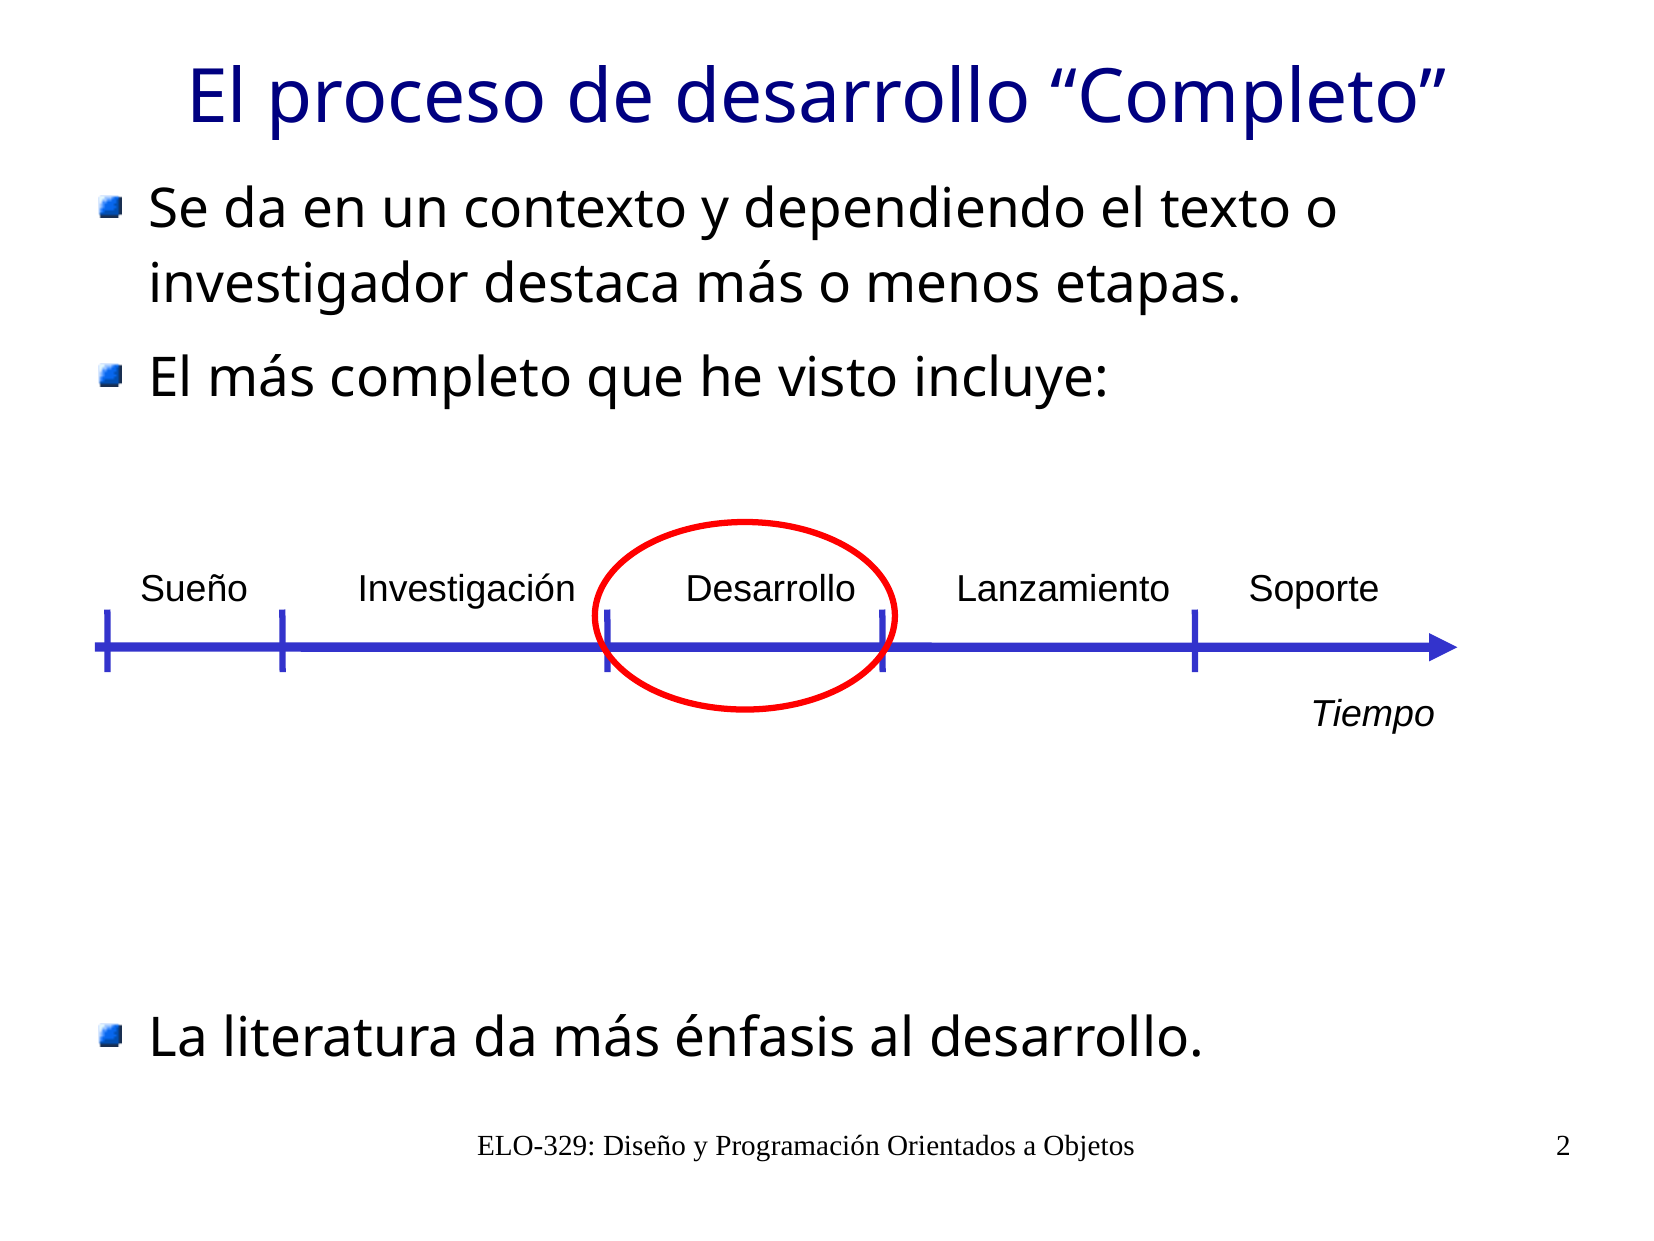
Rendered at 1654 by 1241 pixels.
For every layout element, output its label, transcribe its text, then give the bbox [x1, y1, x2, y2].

list Se da en un contexto y dependiendo el texto o investigador destaca más o menos etapas. El más completo que he visto incluye: La literatura da más énfasis al desarrollo. [81, 169, 1571, 1079]
text_box Sueño [125, 559, 263, 618]
text_box Desarrollo [670, 559, 871, 618]
text_box Lanzamiento [941, 559, 1186, 618]
title El proceso de desarrollo “Completo” [82, 50, 1571, 137]
text_box Investigación [342, 559, 591, 618]
text_box Soporte [1233, 559, 1395, 618]
text_box Tiempo [1295, 684, 1450, 742]
